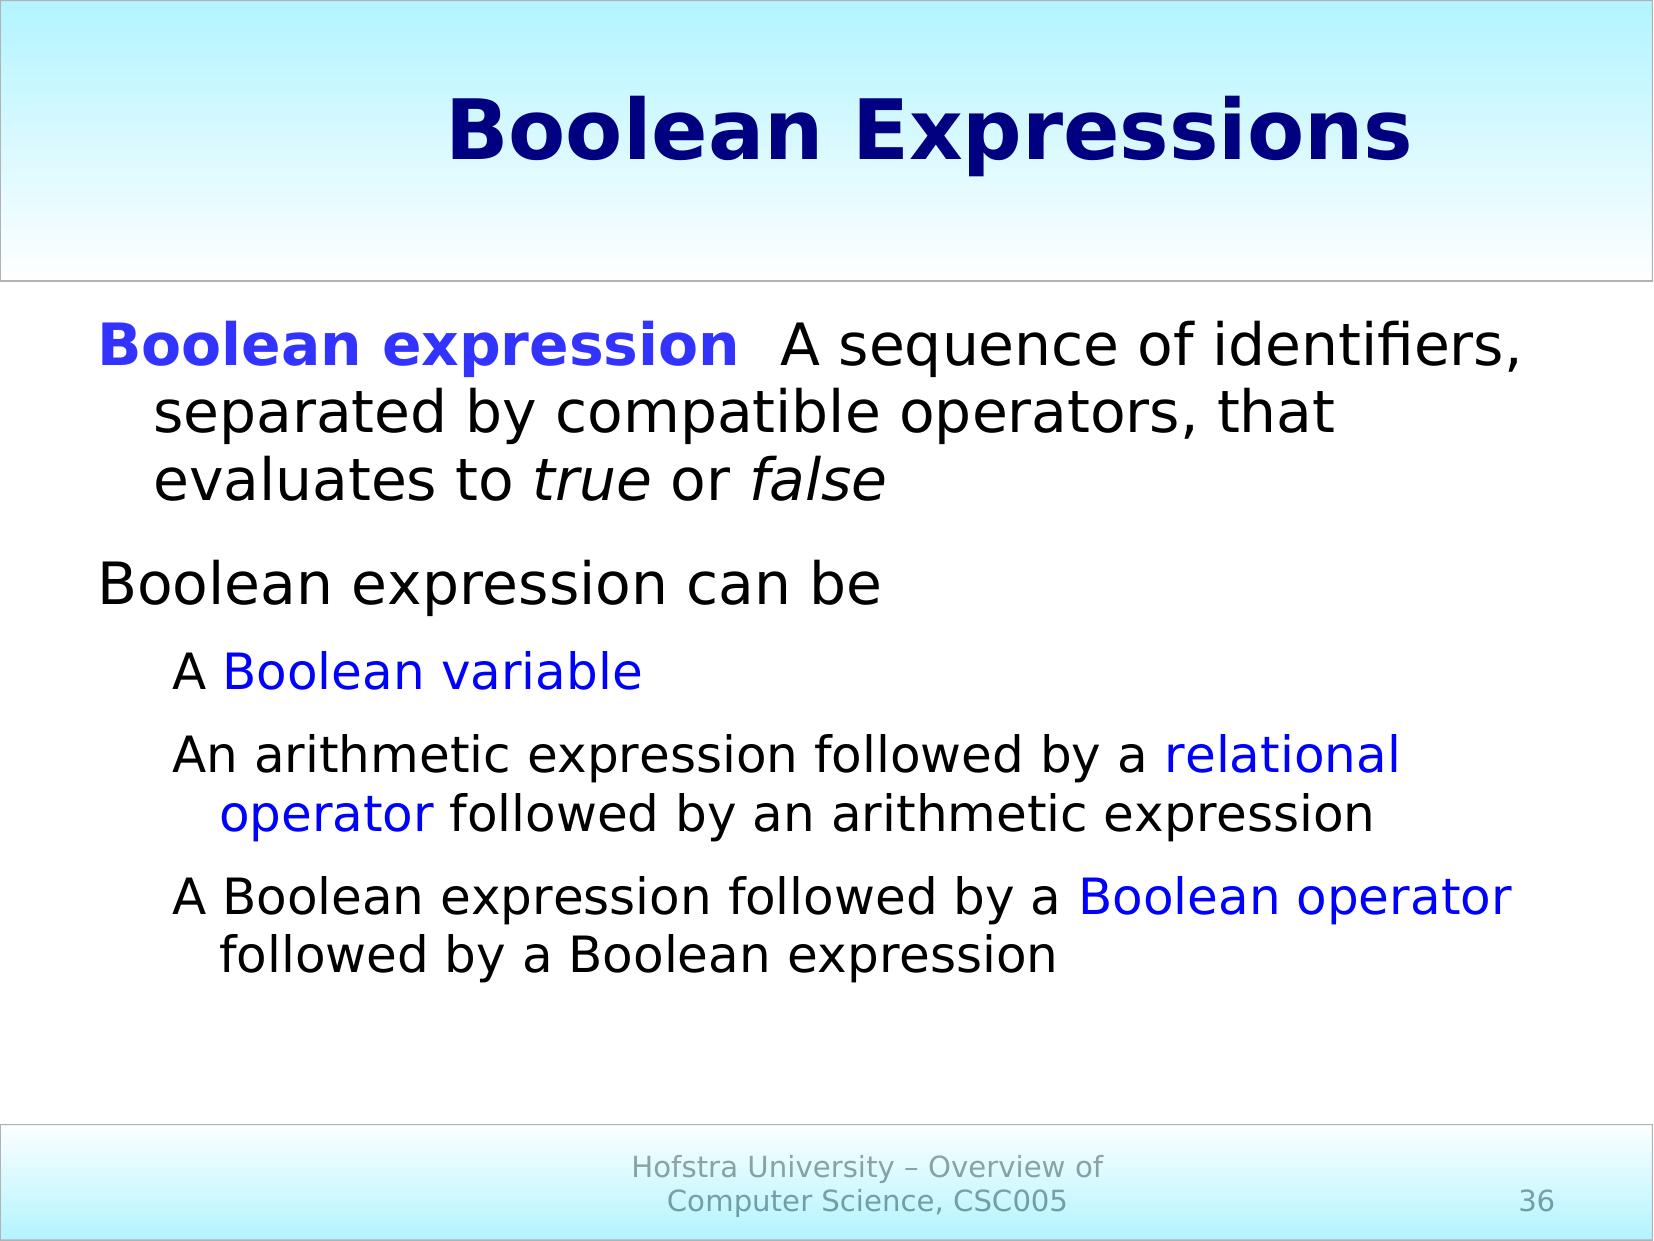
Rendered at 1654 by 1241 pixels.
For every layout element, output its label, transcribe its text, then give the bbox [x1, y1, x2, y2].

list Boolean expression A sequence of identifiers, separated by compatible operators, that evaluates to true or false Boolean expression can be A Boolean variable An arithmetic expression followed by a relational operator followed by an arithmetic expression A Boolean expression followed by a Boolean operator followed by a Boolean expression [82, 303, 1571, 1149]
title Boolean Expressions [247, 27, 1612, 235]
